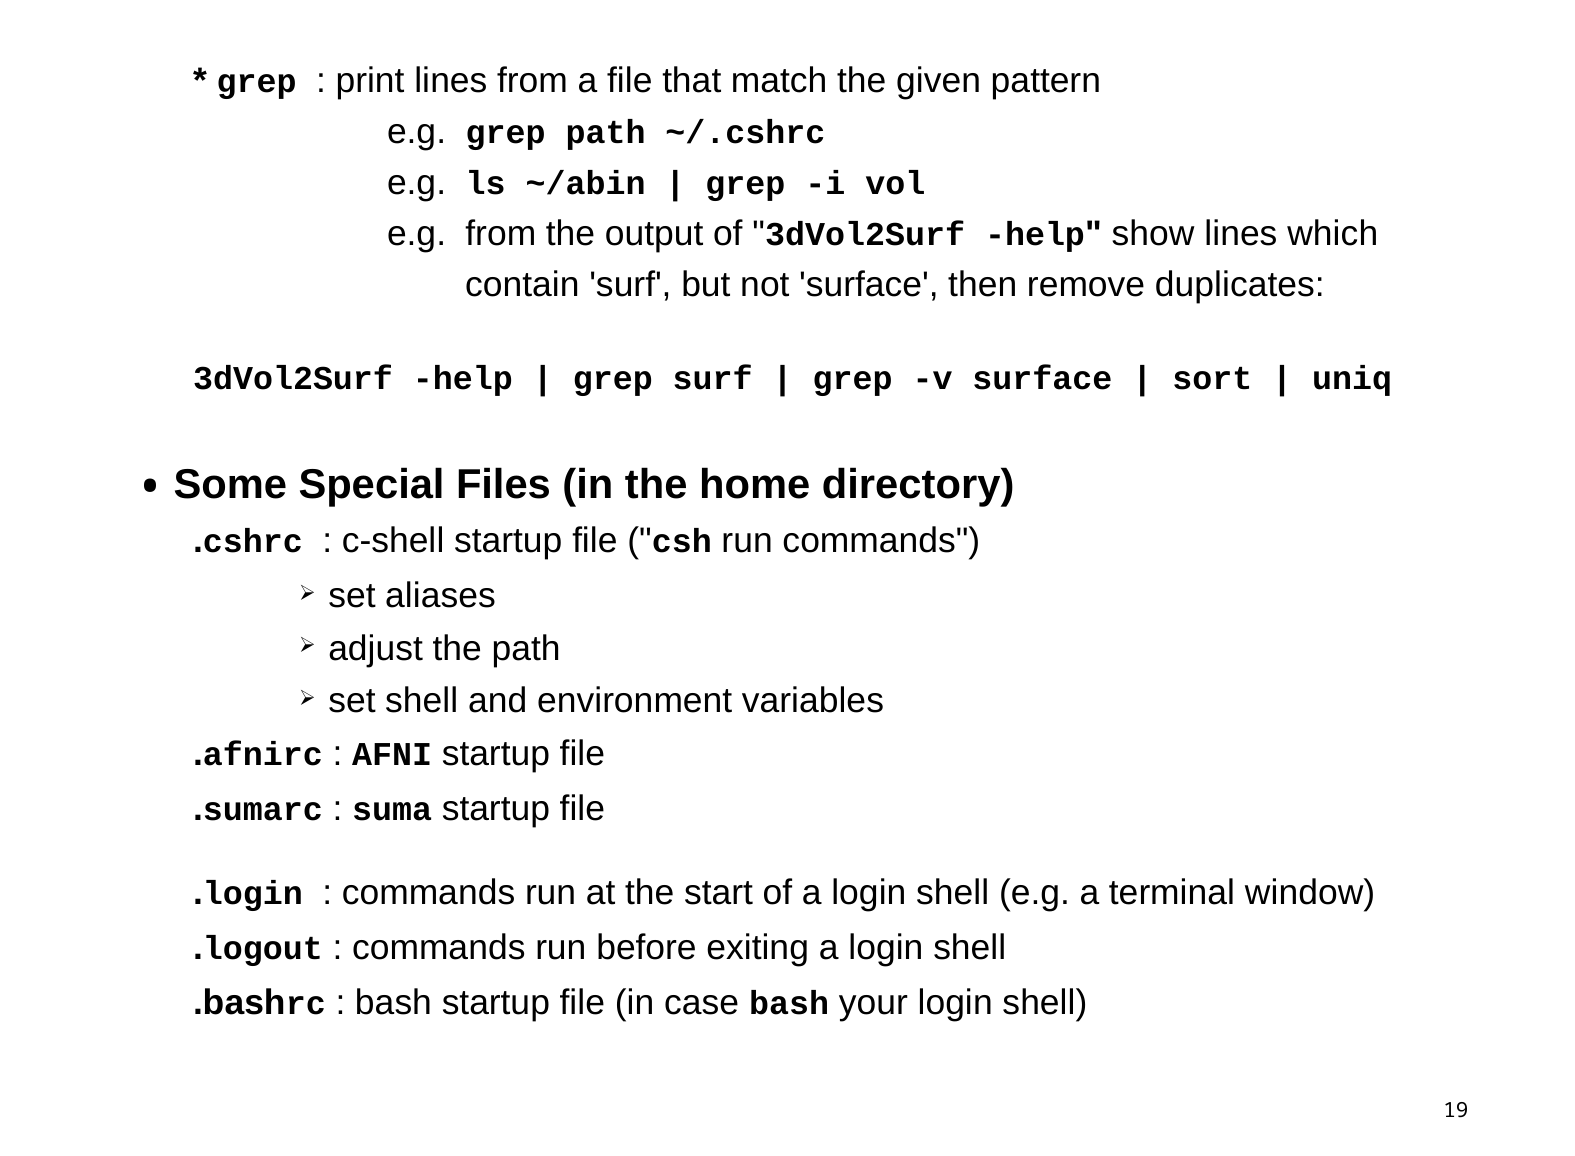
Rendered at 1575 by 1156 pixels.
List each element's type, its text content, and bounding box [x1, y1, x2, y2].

list * grep : print lines from a file that match the given pattern e.g. grep path ~/.cshrc e.g. ls ~/abin | grep -i vol e.g. from the output of "3dVol2Surf -help" show lines which contain 'surf', but not 'surface', then remove duplicates: 3dVol2Surf -help | grep surf | grep -v surface | sort | uniq Some Special Files (in the home directory) .cshrc : c-shell startup file ("csh run commands") set aliases adjust the path set shell and environment variables .afnirc : AFNI startup file .sumarc : suma startup file .login : commands run at the start of a login shell (e.g. a terminal window) .logout : commands run before exiting a login shell .bashrc : bash startup file (in case bash your login shell) [118, 52, 1525, 1091]
